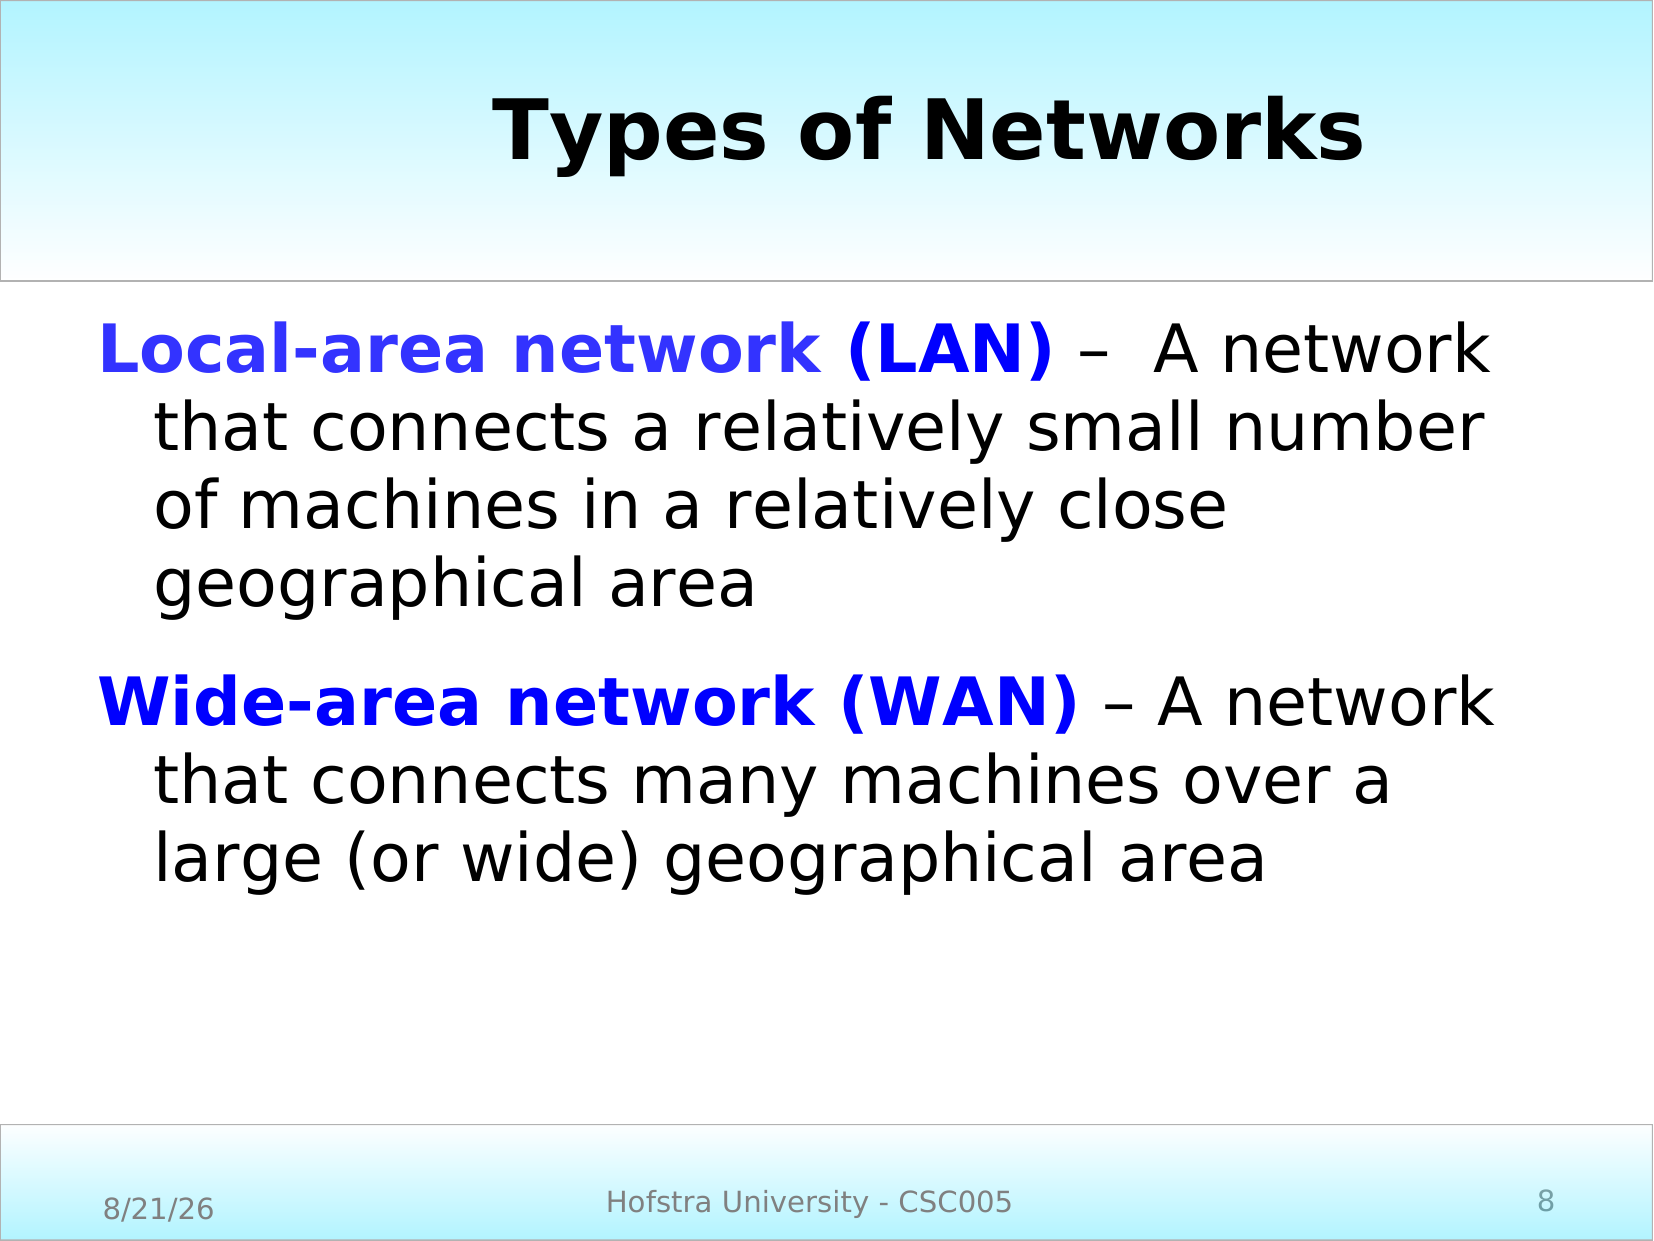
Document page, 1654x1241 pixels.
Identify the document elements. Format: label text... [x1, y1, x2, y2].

title Types of Networks [247, 27, 1612, 235]
list Local-area network (LAN) – A network that connects a relatively small number of machines in a relatively close geographical area Wide-area network (WAN) – A network that connects many machines over a large (or wide) geographical area [82, 303, 1571, 1131]
